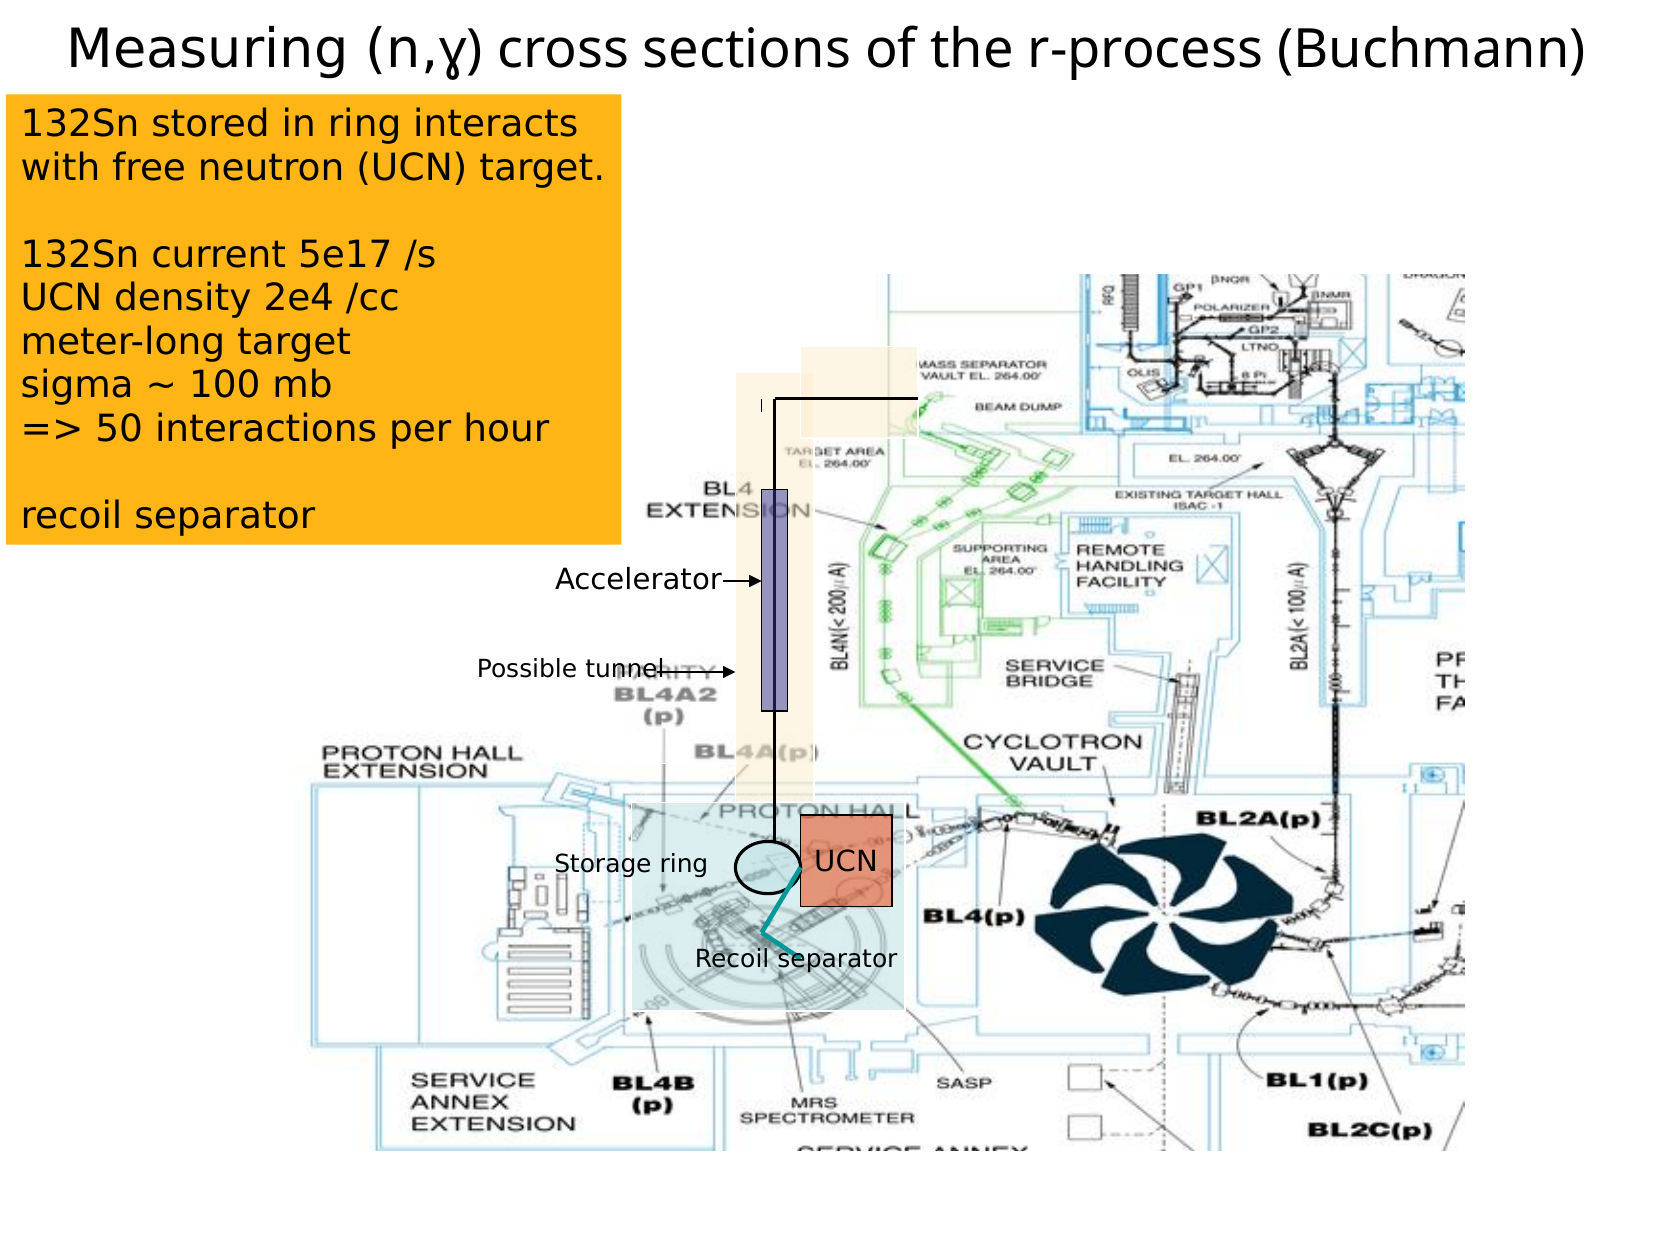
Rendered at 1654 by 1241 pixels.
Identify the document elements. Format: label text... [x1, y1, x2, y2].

text_box 132Sn stored in ring interacts with free neutron (UCN) target. 132Sn current 5e17 /s UCN density 2e4 /cc meter-long target sigma ~ 100 mb => 50 interactions per hour recoil separator [5, 94, 622, 545]
text_box Possible tunnel [462, 646, 761, 691]
picture [292, 273, 1465, 1152]
title Measuring (n,ɣ) cross sections of the r-process (Buchmann) [0, 0, 1654, 151]
text_box Accelerator [540, 554, 762, 605]
text_box [605, 346, 919, 1011]
text_box UCN [800, 815, 892, 907]
text_box Storage ring [539, 841, 724, 887]
text_box Recoil separator [679, 936, 913, 982]
